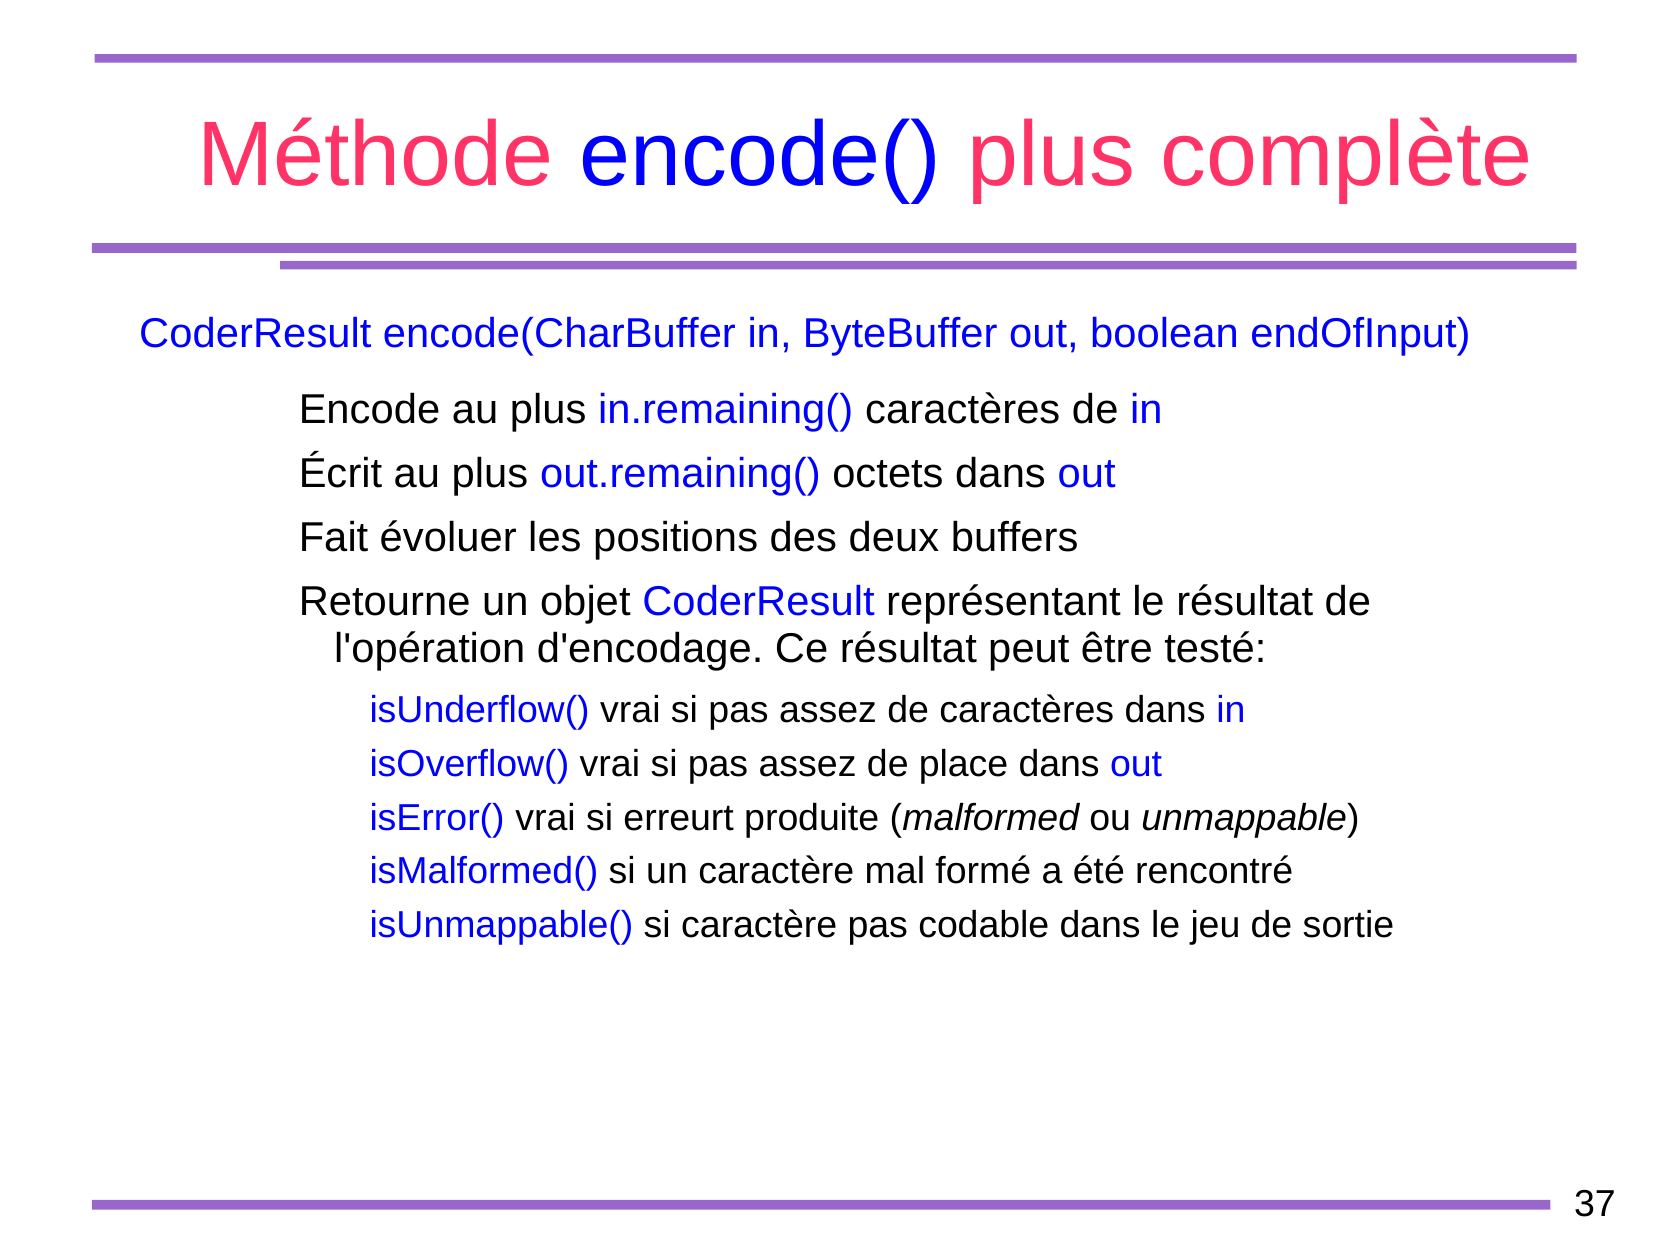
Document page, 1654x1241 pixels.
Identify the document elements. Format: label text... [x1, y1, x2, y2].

list CoderResult encode(CharBuffer in, ByteBuffer out, boolean endOfInput) Encode au plus in.remaining() caractères de in Écrit au plus out.remaining() octets dans out Fait évoluer les positions des deux buffers Retourne un objet CoderResult représentant le résultat de l'opération d'encodage. Ce résultat peut être testé: isUnderflow() vrai si pas assez de caractères dans in isOverflow() vrai si pas assez de place dans out isError() vrai si erreurt produite (malformed ou unmappable) isMalformed() si un caractère mal formé a été rencontré isUnmappable() si caractère pas codable dans le jeu de sortie [121, 309, 1534, 1162]
title Méthode encode() plus complète [121, 49, 1534, 257]
